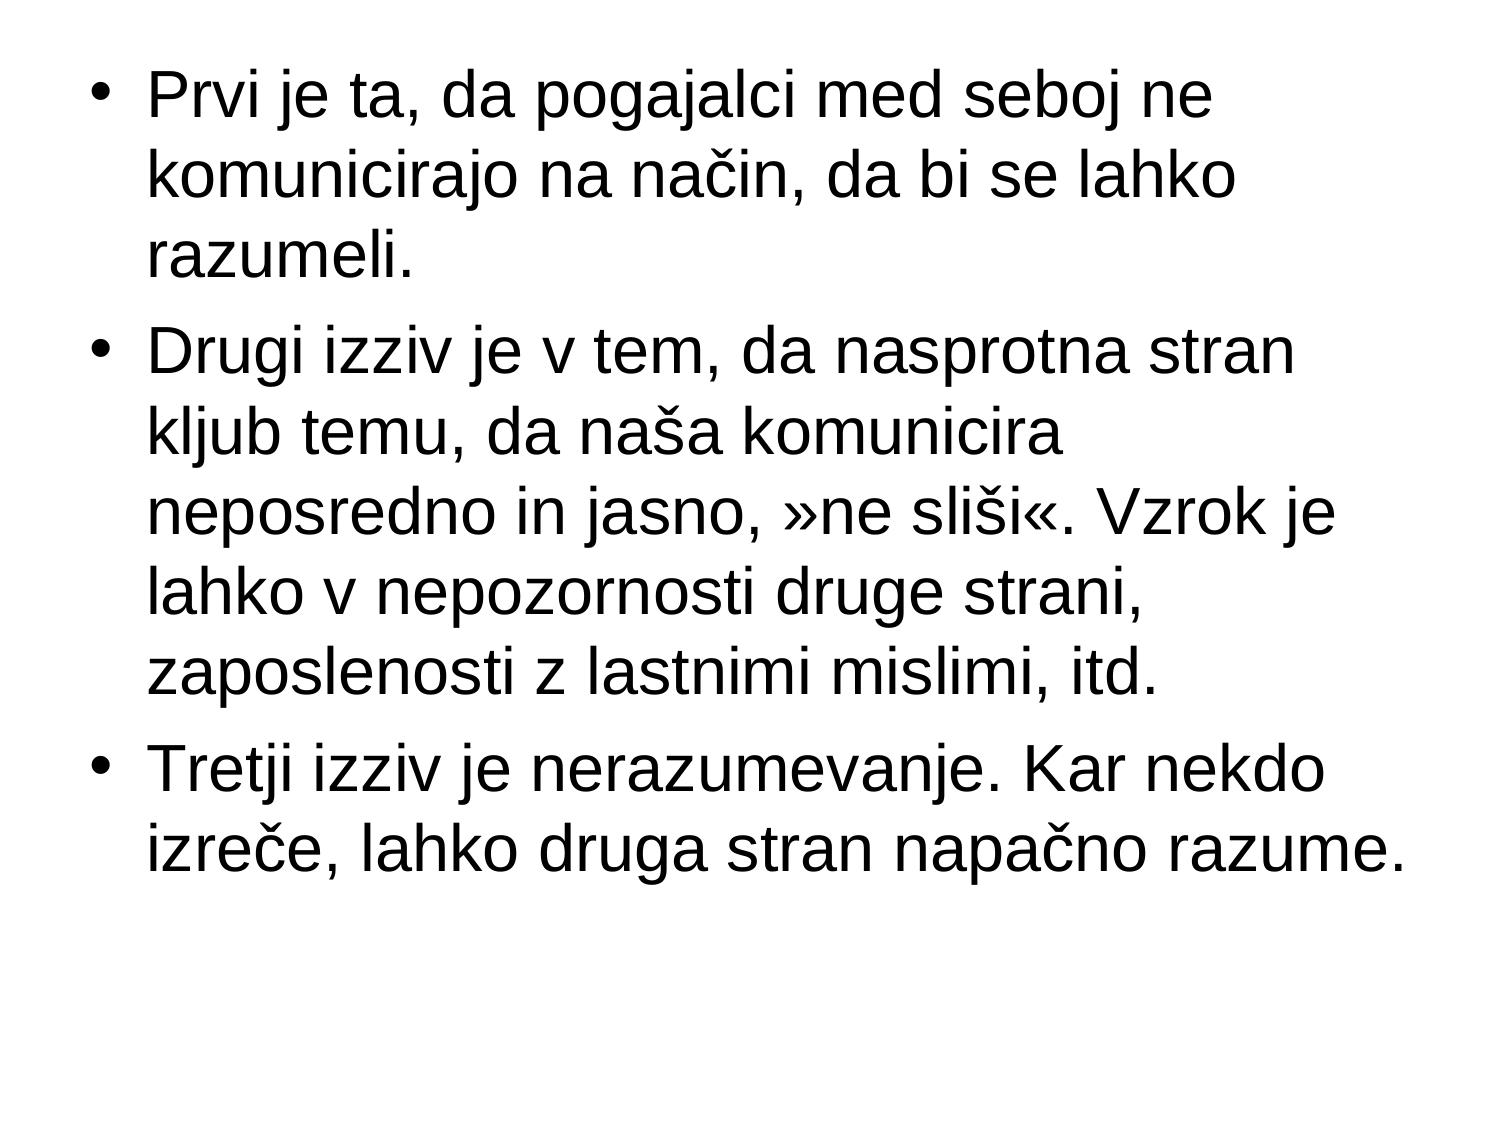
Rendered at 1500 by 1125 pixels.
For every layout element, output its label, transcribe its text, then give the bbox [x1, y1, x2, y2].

list Prvi je ta, da pogajalci med seboj ne komunicirajo na način, da bi se lahko razumeli. Drugi izziv je v tem, da nasprotna stran kljub temu, da naša komunicira neposredno in jasno, »ne sliši«. Vzrok je lahko v nepozornosti druge strani, zaposlenosti z lastnimi mislimi, itd. Tretji izziv je nerazumevanje. Kar nekdo izreče, lahko druga stran napačno razume. [75, 42, 1426, 1068]
